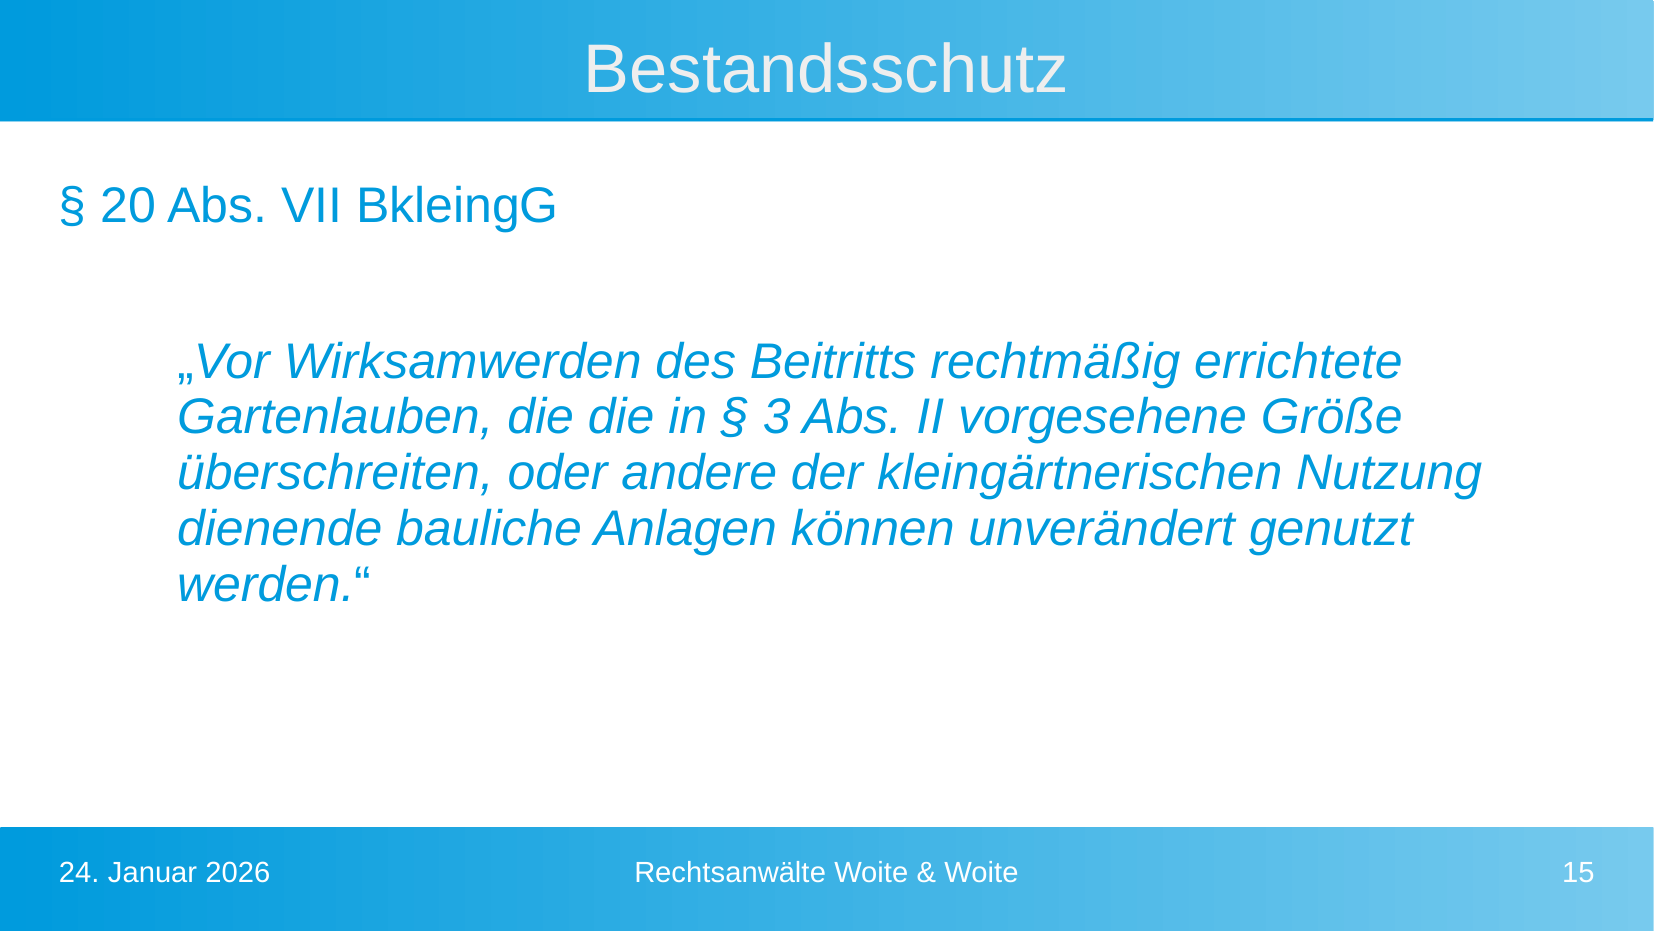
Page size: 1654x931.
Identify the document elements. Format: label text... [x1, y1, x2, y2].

list § 20 Abs. VII BkleingG „Vor Wirksamwerden des Beitritts rechtmäßig errichtete Gartenlauben, die die in § 3 Abs. II vorgesehene Größe überschreiten, oder andere der kleingärtnerischen Nutzung dienende bauliche Anlagen können unverändert genutzt werden.“ [59, 177, 1595, 768]
title Bestandsschutz [59, 29, 1595, 108]
